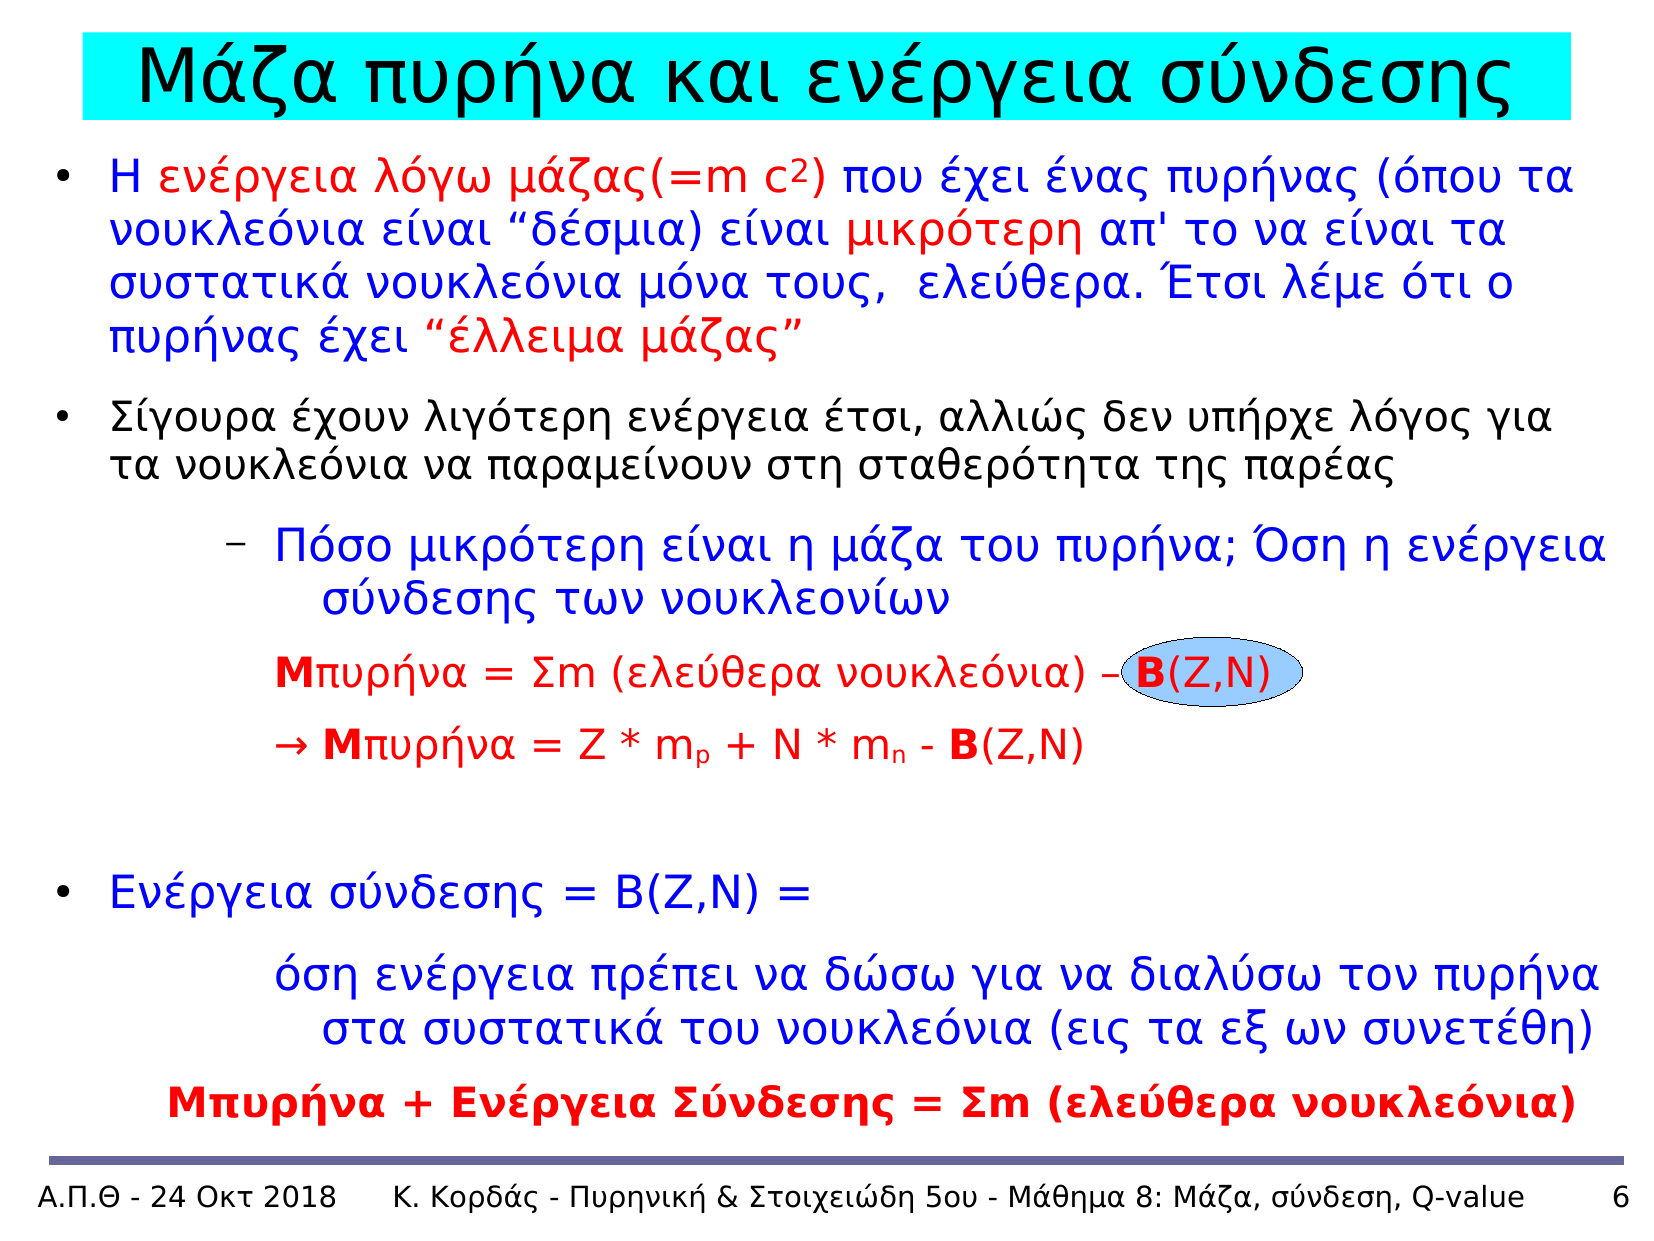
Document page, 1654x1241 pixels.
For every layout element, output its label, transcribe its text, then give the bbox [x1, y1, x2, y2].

list Η ενέργεια λόγω μάζας(=m c2) που έχει ένας πυρήνας (όπου τα νουκλεόνια είναι “δέσμια) είναι μικρότερη απ' το να είναι τα συστατικά νουκλεόνια μόνα τους, ελεύθερα. Έτσι λέμε ότι ο πυρήνας έχει “έλλειμα μάζας” Σίγουρα έχουν λιγότερη ενέργεια έτσι, αλλιώς δεν υπήρχε λόγος για τα νουκλεόνια να παραμείνουν στη σταθερότητα της παρέας Πόσο μικρότερη είναι η μάζα του πυρήνα; Όση η ενέργεια σύνδεσης των νουκλεονίων Μπυρήνα = Σm (ελεύθερα νουκλεόνια) – Β(Ζ,Ν) → Mπυρήνα = Z * mp + N * mn - Β(Ζ,Ν) Ενέργεια σύνδεσης = Β(Ζ,Ν) = όση ενέργεια πρέπει να δώσω για να διαλύσω τον πυρήνα στα συστατικά του νουκλεόνια (εις τα εξ ων συνετέθη) Μπυρήνα + Ενέργεια Σύνδεσης = Σm (ελεύθερα νουκλεόνια) [37, 150, 1613, 1166]
title Mάζα πυρήνα και ενέργεια σύνδεσης [82, 32, 1571, 120]
